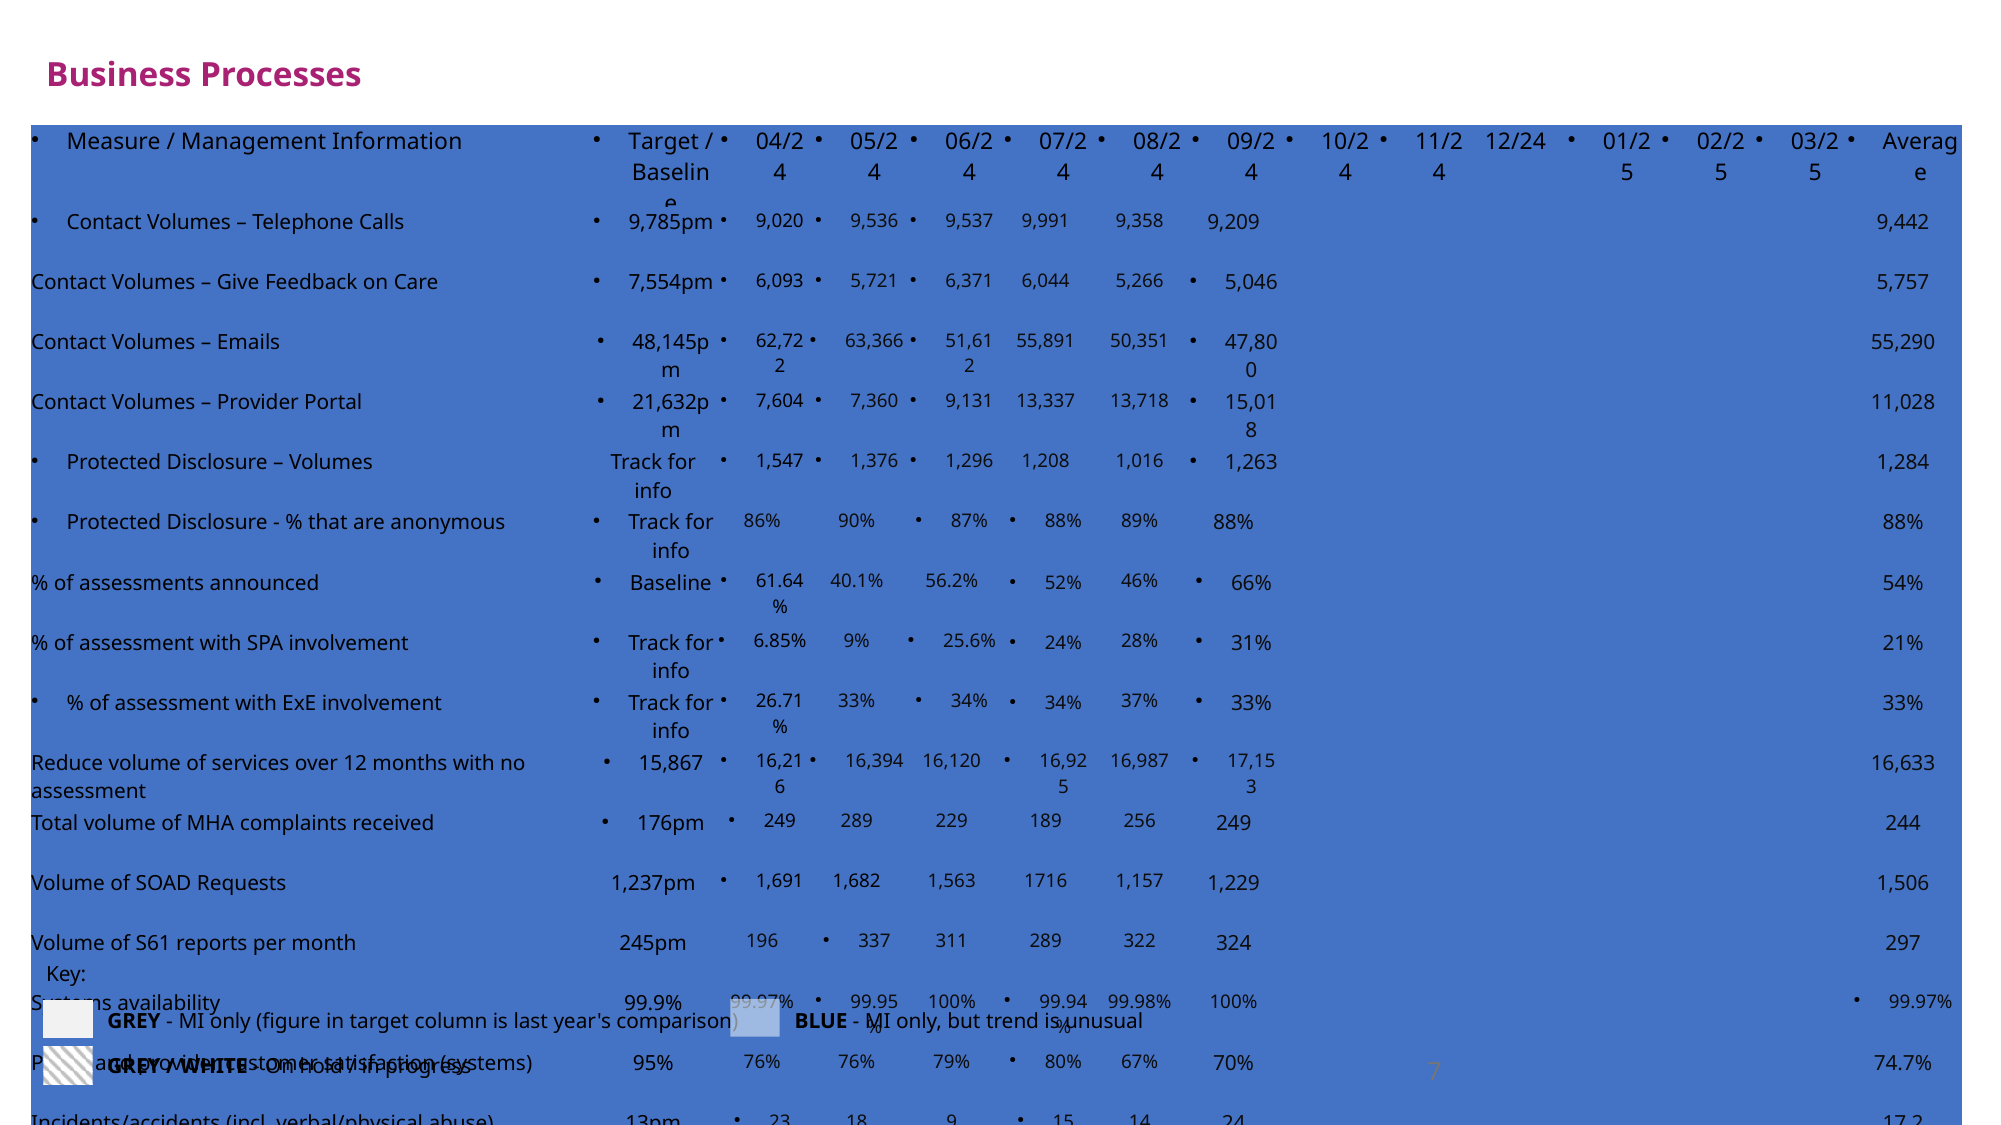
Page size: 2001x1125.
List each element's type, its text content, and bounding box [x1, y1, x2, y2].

table_cell [1375, 688, 1468, 748]
table_cell % of assessments announced [31, 568, 591, 628]
table_cell [1656, 267, 1750, 327]
table_cell 21,632pm [591, 387, 716, 448]
table_cell 16,633 [1844, 748, 1962, 808]
table_cell [1468, 448, 1562, 508]
table_cell [1281, 568, 1375, 628]
table_cell Contact Volumes – Give Feedback on Care [31, 267, 591, 327]
table_cell 26.71% [716, 688, 809, 748]
table_cell [1750, 448, 1844, 508]
table_cell [1468, 868, 1562, 928]
table_cell 70% [1187, 1048, 1281, 1108]
table_cell Protected Disclosure - % that are anonymous [31, 508, 591, 568]
table_cell Systems availability [31, 988, 591, 1048]
table_cell 18 [809, 1108, 905, 1125]
table_cell 74.7% [1844, 1048, 1962, 1108]
table_cell [1375, 808, 1468, 868]
table_cell [1562, 628, 1656, 688]
table_cell 1,691 [716, 868, 809, 928]
table_cell 1,284 [1844, 448, 1962, 508]
table_cell 15 [999, 1108, 1093, 1125]
table_cell 1,237pm [591, 868, 716, 928]
table_cell 34% [905, 688, 999, 748]
table_cell 87% [905, 508, 999, 568]
table_cell [1281, 1108, 1375, 1125]
table_cell 40.1% [809, 568, 905, 628]
table_cell 16,394 [809, 748, 905, 808]
table_cell 9,020 [716, 207, 809, 267]
table_cell 337 [809, 928, 905, 988]
table_cell 52% [999, 568, 1093, 628]
table_cell 62,722 [716, 327, 809, 387]
table_cell 5,046 [1187, 267, 1281, 327]
table_cell Total volume of MHA complaints received [31, 808, 591, 868]
table_cell 322 [1093, 928, 1187, 988]
table_cell [1656, 868, 1750, 928]
table_cell 99.97% [716, 988, 809, 1048]
table_cell 1,563 [905, 868, 999, 928]
table_cell [1750, 988, 1844, 1042]
table_cell 86% [716, 508, 809, 568]
table_cell [1656, 688, 1750, 748]
table_cell Track for info [591, 508, 716, 568]
table_cell Public and provider customer satisfaction (systems) [31, 1048, 591, 1108]
table_cell 47,800 [1187, 327, 1281, 387]
table_cell [1750, 508, 1844, 568]
table_cell [1281, 1048, 1375, 1108]
table_cell [1562, 928, 1656, 988]
table_header 06/24 [905, 125, 999, 207]
table_cell 196 [716, 928, 809, 988]
table_cell [1750, 568, 1844, 628]
table_cell [1281, 207, 1375, 267]
table_header 04/24 [716, 125, 809, 207]
text_box GREY - MI only (figure in target column is last year's comparison) [92, 1000, 682, 1041]
table_cell 1,229 [1187, 868, 1281, 928]
table_cell [1281, 387, 1375, 448]
table_cell 34% [999, 688, 1093, 748]
table_cell [1562, 1103, 1656, 1108]
table_cell [1375, 988, 1468, 1048]
table_cell 90% [809, 508, 905, 568]
table_cell [1375, 387, 1468, 448]
table_cell 5,266 [1093, 267, 1187, 327]
table_header 01/25 [1562, 125, 1656, 207]
table_cell 21% [1844, 628, 1962, 688]
table_cell [1281, 748, 1375, 808]
table_cell 50,351 [1093, 327, 1187, 387]
table_cell [1562, 508, 1656, 568]
table_cell Track for info [591, 448, 716, 508]
table_cell [1468, 1103, 1562, 1108]
table_cell 1,208 [999, 448, 1093, 508]
table_cell 13pm [591, 1108, 716, 1125]
table_header 11/24 [1375, 125, 1468, 207]
table_cell [1562, 1108, 1656, 1125]
table_cell 14 [1093, 1108, 1187, 1125]
text_box GREY / WHITE - On hold / in progress [92, 1045, 445, 1086]
table_cell 17,153 [1187, 748, 1281, 808]
table_cell 16,925 [999, 748, 1093, 808]
table_cell [1281, 988, 1375, 1048]
table_cell [1375, 568, 1468, 628]
table_cell [1562, 868, 1656, 928]
table_cell 99.94% [999, 988, 1093, 1000]
table_cell [1375, 207, 1468, 267]
table_cell [1656, 808, 1750, 868]
table_cell [1375, 1108, 1468, 1125]
table_cell 99.97% [1844, 988, 1962, 1048]
table_cell [1656, 568, 1750, 628]
table_cell 1,506 [1844, 868, 1962, 928]
table_cell [1750, 207, 1844, 267]
table_cell [1750, 868, 1844, 928]
table_cell 11,028 [1844, 387, 1962, 448]
table_cell [1468, 628, 1562, 688]
table_cell [1281, 628, 1375, 688]
table_cell [1656, 928, 1750, 988]
table_cell [1750, 387, 1844, 448]
table_cell 33% [1187, 688, 1281, 748]
table_cell Baseline [591, 568, 716, 628]
table_cell 56.2% [905, 568, 999, 628]
table_cell 256 [1093, 808, 1187, 868]
table_cell 9,358 [1093, 207, 1187, 267]
table_cell [1750, 808, 1844, 868]
table_cell Reduce volume of services over 12 months with no assessment [31, 748, 591, 808]
table_cell 9 [905, 1108, 999, 1125]
table_cell 6,371 [905, 267, 999, 327]
table_cell [1750, 267, 1844, 327]
table_cell [1750, 327, 1844, 387]
table_header 02/25 [1656, 125, 1750, 207]
table_cell [1656, 508, 1750, 568]
table_cell 7,360 [809, 387, 905, 448]
table_cell [1468, 928, 1562, 988]
table_cell 1,376 [809, 448, 905, 508]
table_cell Volume of SOAD Requests [31, 868, 591, 928]
table_cell [1750, 1108, 1844, 1125]
table_cell 289 [999, 928, 1093, 988]
table_cell 28% [1093, 628, 1187, 688]
table_cell [1281, 928, 1375, 988]
table_cell 88% [1844, 508, 1962, 568]
table_cell [1468, 327, 1562, 387]
table_cell 9% [809, 628, 905, 688]
table_cell [1281, 448, 1375, 508]
table_cell 99.94% [999, 1041, 1093, 1048]
table_cell 311 [905, 928, 999, 988]
table_cell [1750, 628, 1844, 688]
table_cell [1750, 1103, 1844, 1108]
table_cell 17.2 [1844, 1108, 1962, 1125]
table_cell 95% [591, 1048, 716, 1108]
text_box Key: [31, 952, 99, 994]
table_cell [1375, 508, 1468, 568]
table_cell [1468, 1108, 1562, 1125]
table_cell [1468, 688, 1562, 748]
table_cell [1562, 327, 1656, 387]
table_cell Track for info [591, 628, 716, 688]
table_cell [1281, 688, 1375, 748]
table_header 03/25 [1750, 125, 1844, 207]
table_cell 6.85% [716, 628, 809, 688]
table_cell [1656, 1108, 1750, 1125]
table_cell 1,547 [716, 448, 809, 508]
table_header 10/24 [1281, 125, 1375, 207]
table_cell % of assessment with SPA involvement [31, 628, 591, 688]
table_cell 13,718 [1093, 387, 1187, 448]
table_cell 249 [716, 808, 809, 868]
table_cell [1656, 748, 1750, 808]
table_cell 24% [999, 628, 1093, 688]
table_cell 6,044 [999, 267, 1093, 327]
table_cell Contact Volumes – Provider Portal [31, 387, 591, 448]
table_cell 25.6% [905, 628, 999, 688]
table_cell [1656, 628, 1750, 688]
table_cell % of assessment with ExE involvement [31, 688, 591, 748]
table_cell 1,682 [809, 868, 905, 928]
table_cell 9,442 [1844, 207, 1962, 267]
table_cell 244 [1844, 808, 1962, 868]
table_cell 7,554pm [591, 267, 716, 327]
table_cell 9,785pm [591, 207, 716, 267]
table_cell [1281, 327, 1375, 387]
table_cell [1468, 748, 1562, 808]
table_cell [1281, 508, 1375, 568]
table_cell 99.98% [1093, 988, 1187, 1048]
table_cell 1,263 [1187, 448, 1281, 508]
table_cell [1562, 568, 1656, 628]
table_cell 100% [905, 1041, 999, 1048]
table_cell 297 [1844, 928, 1962, 988]
table_cell 79% [905, 1048, 999, 1108]
table_cell 80% [999, 1048, 1093, 1108]
table_cell [1562, 988, 1656, 1042]
title Business Processes [31, 45, 660, 102]
table_cell 176pm [591, 808, 716, 868]
table_cell [1375, 748, 1468, 808]
table_header Measure / Management Information [31, 125, 591, 207]
table_cell [1468, 207, 1562, 267]
table_cell [1562, 387, 1656, 448]
table_cell [1281, 868, 1375, 928]
table_cell 16,120 [905, 748, 999, 808]
table_cell 33% [809, 688, 905, 748]
table_cell Contact Volumes – Telephone Calls [31, 207, 591, 267]
table_header Average [1844, 125, 1962, 207]
table_cell [1468, 568, 1562, 628]
table_cell 6,093 [716, 267, 809, 327]
table_cell 289 [809, 808, 905, 868]
table_cell [1750, 688, 1844, 748]
table_cell [1468, 808, 1562, 868]
table_cell [1468, 988, 1562, 1042]
table_cell Track for info [591, 688, 716, 748]
table_cell 88% [999, 508, 1093, 568]
table_cell 99.95% [809, 988, 905, 1000]
table_cell 89% [1093, 508, 1187, 568]
table_cell 5,757 [1844, 267, 1962, 327]
table_cell 67% [1093, 1048, 1187, 1108]
slide_number 7 [1412, 1042, 1863, 1103]
table_cell 63,366 [809, 327, 905, 387]
table_cell 9,991 [999, 207, 1093, 267]
table_cell [1656, 988, 1750, 1042]
table_cell 33% [1844, 688, 1962, 748]
table_cell 229 [905, 808, 999, 868]
table_cell [1468, 508, 1562, 568]
table_cell [1562, 688, 1656, 748]
text_box [43, 1047, 92, 1084]
table_cell [1562, 267, 1656, 327]
table_cell [1375, 327, 1468, 387]
table_cell Volume of S61 reports per month [31, 928, 591, 988]
table_cell 1,296 [905, 448, 999, 508]
table_cell 9,537 [905, 207, 999, 267]
table_cell 249 [1187, 808, 1281, 868]
table_cell [1468, 267, 1562, 327]
table_cell [1375, 1048, 1468, 1108]
table_cell 15,018 [1187, 387, 1281, 448]
table_cell [1750, 928, 1844, 988]
table_cell Protected Disclosure – Volumes [31, 448, 591, 508]
table_cell [1562, 207, 1656, 267]
table_cell [1375, 868, 1468, 928]
table_cell 324 [1187, 928, 1281, 988]
table_cell 37% [1093, 688, 1187, 748]
table_cell 13,337 [999, 387, 1093, 448]
table_cell [1656, 1103, 1750, 1108]
table_cell [1375, 928, 1468, 988]
table_cell 76% [716, 1048, 809, 1108]
table_cell [1468, 387, 1562, 448]
table_cell [1656, 448, 1750, 508]
table_header 05/24 [809, 125, 905, 207]
table_cell 88% [1187, 508, 1281, 568]
table_cell 9,209 [1187, 207, 1281, 267]
table_cell 48,145pm [591, 327, 716, 387]
table_cell 15,867 [591, 748, 716, 808]
table_cell [1375, 628, 1468, 688]
table_cell 16,987 [1093, 748, 1187, 808]
table_cell 100% [905, 988, 999, 1000]
table_cell 61.64% [716, 568, 809, 628]
table_cell 54% [1844, 568, 1962, 628]
table_header 12/24 [1468, 125, 1562, 207]
table_cell 99.95% [809, 1041, 905, 1048]
table_cell [1656, 207, 1750, 267]
table_cell 31% [1187, 628, 1281, 688]
table_cell 5,721 [809, 267, 905, 327]
table_cell [1375, 448, 1468, 508]
table_cell 24 [1187, 1108, 1281, 1125]
table_cell 16,216 [716, 748, 809, 808]
table_cell 100% [1187, 988, 1281, 1048]
table_header Target / Baseline [591, 125, 716, 207]
table_cell [1562, 448, 1656, 508]
table_cell 51,612 [905, 327, 999, 387]
table_cell [1281, 267, 1375, 327]
text_box [730, 999, 780, 1037]
table_cell Incidents/accidents (incl. verbal/physical abuse) [31, 1108, 591, 1125]
table_cell 1716 [999, 868, 1093, 928]
table_cell 99.9% [591, 988, 716, 1048]
table_cell Contact Volumes – Emails [31, 327, 591, 387]
text_box BLUE - MI only, but trend is unusual [779, 1000, 1122, 1041]
table_header 07/24 [999, 125, 1093, 207]
table_cell 7,604 [716, 387, 809, 448]
table_cell 55,891 [999, 327, 1093, 387]
table_cell [1656, 387, 1750, 448]
table_cell 66% [1187, 568, 1281, 628]
table_cell 1,016 [1093, 448, 1187, 508]
table_cell 76% [809, 1048, 905, 1108]
table_cell [1562, 748, 1656, 808]
table_cell 24 [1236, 1117, 1241, 1125]
table_cell [1375, 267, 1468, 327]
text_box [43, 1000, 92, 1038]
table_cell 1,157 [1093, 868, 1187, 928]
table_header 09/24 [1187, 125, 1281, 207]
table_cell [1562, 808, 1656, 868]
table_cell [1750, 748, 1844, 808]
table_cell 9,131 [905, 387, 999, 448]
table_cell [1656, 327, 1750, 387]
table_cell 55,290 [1844, 327, 1962, 387]
table_cell 9,536 [809, 207, 905, 267]
table_cell 245pm [591, 928, 716, 988]
table_cell 189 [999, 808, 1093, 868]
table_cell 23 [716, 1108, 809, 1125]
table_header 08/24 [1093, 125, 1187, 207]
table_cell 46% [1093, 568, 1187, 628]
table_cell [1281, 808, 1375, 868]
